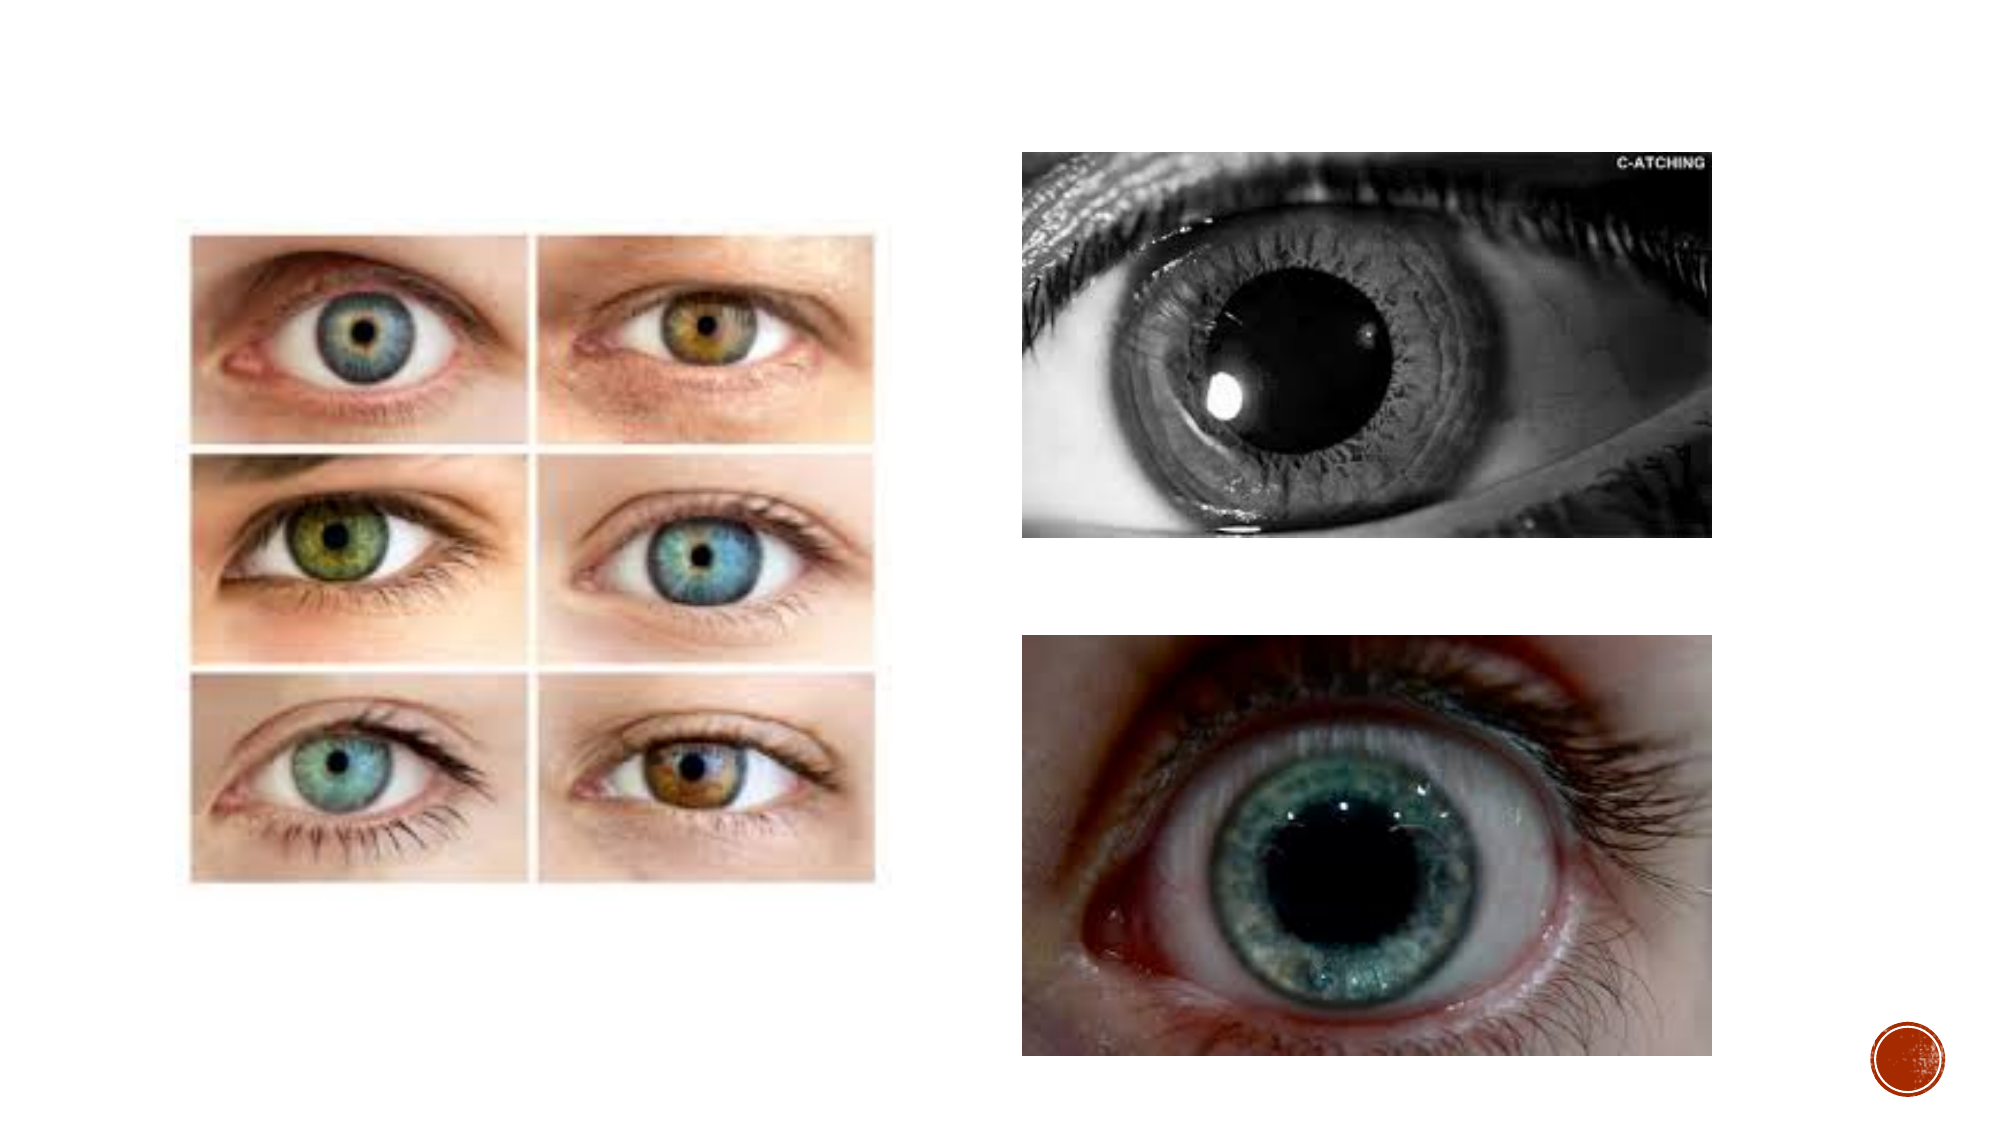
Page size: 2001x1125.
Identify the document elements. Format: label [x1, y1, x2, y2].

picture [1022, 152, 1712, 538]
picture [1870, 1021, 1946, 1097]
picture [175, 218, 892, 900]
picture [1022, 635, 1712, 1056]
